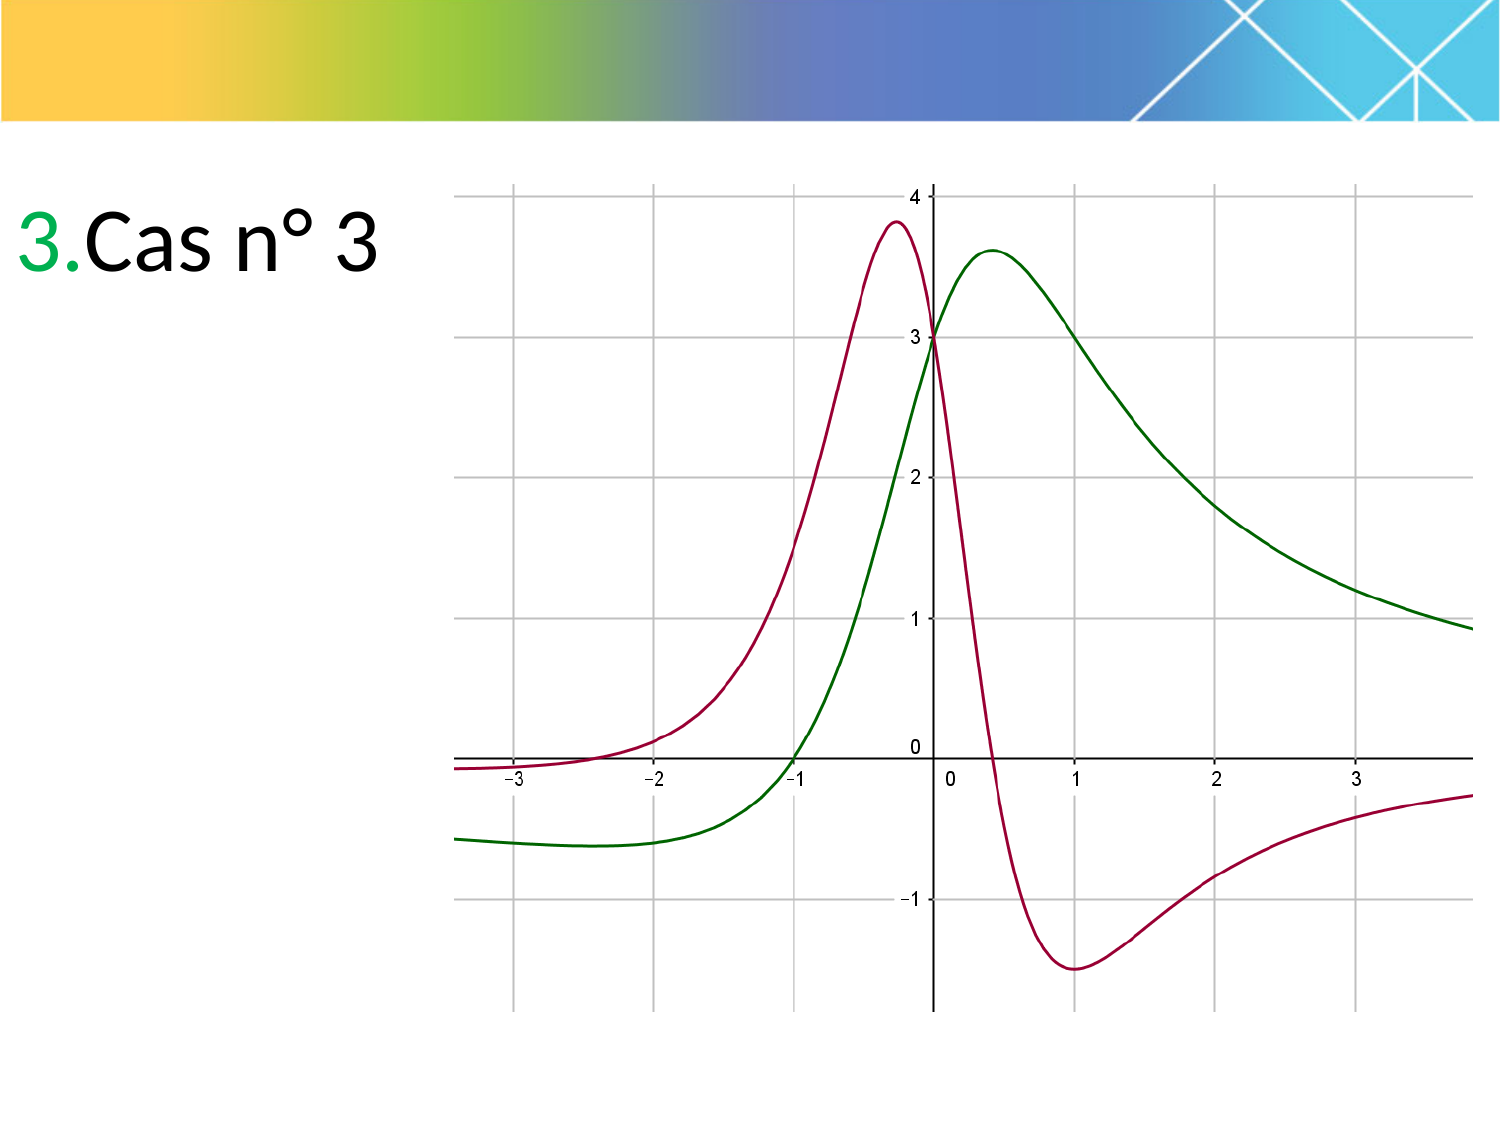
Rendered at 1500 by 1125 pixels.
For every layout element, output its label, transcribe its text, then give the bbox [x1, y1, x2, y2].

title Cas n° 3 [0, 163, 1500, 305]
picture [454, 184, 1473, 1012]
